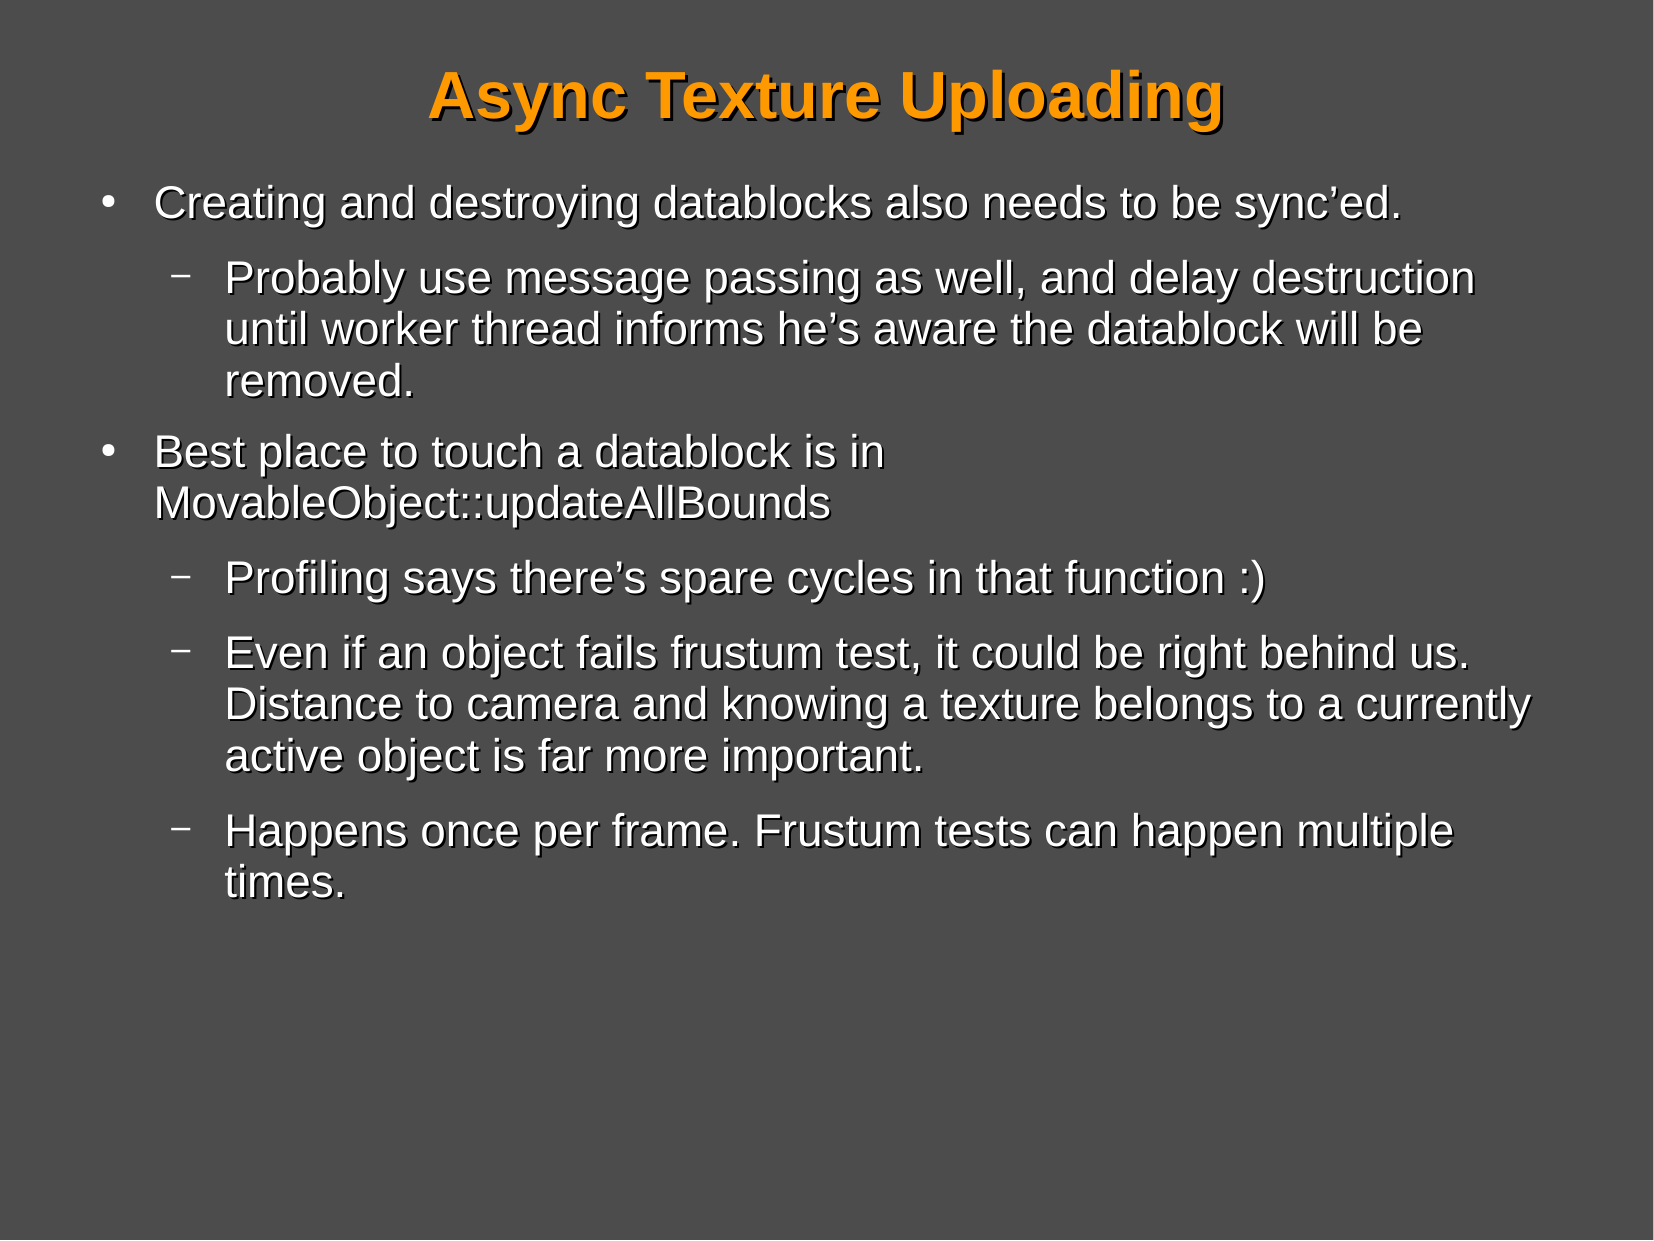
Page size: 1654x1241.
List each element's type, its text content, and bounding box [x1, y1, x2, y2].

list Creating and destroying datablocks also needs to be sync’ed. Probably use message passing as well, and delay destruction until worker thread informs he’s aware the datablock will be removed. Best place to touch a datablock is in MovableObject::updateAllBounds Profiling says there’s spare cycles in that function :) Even if an object fails frustum test, it could be right behind us. Distance to camera and knowing a texture belongs to a currently active object is far more important. Happens once per frame. Frustum tests can happen multiple times. [82, 177, 1571, 1075]
title Async Texture Uploading [82, 44, 1571, 147]
